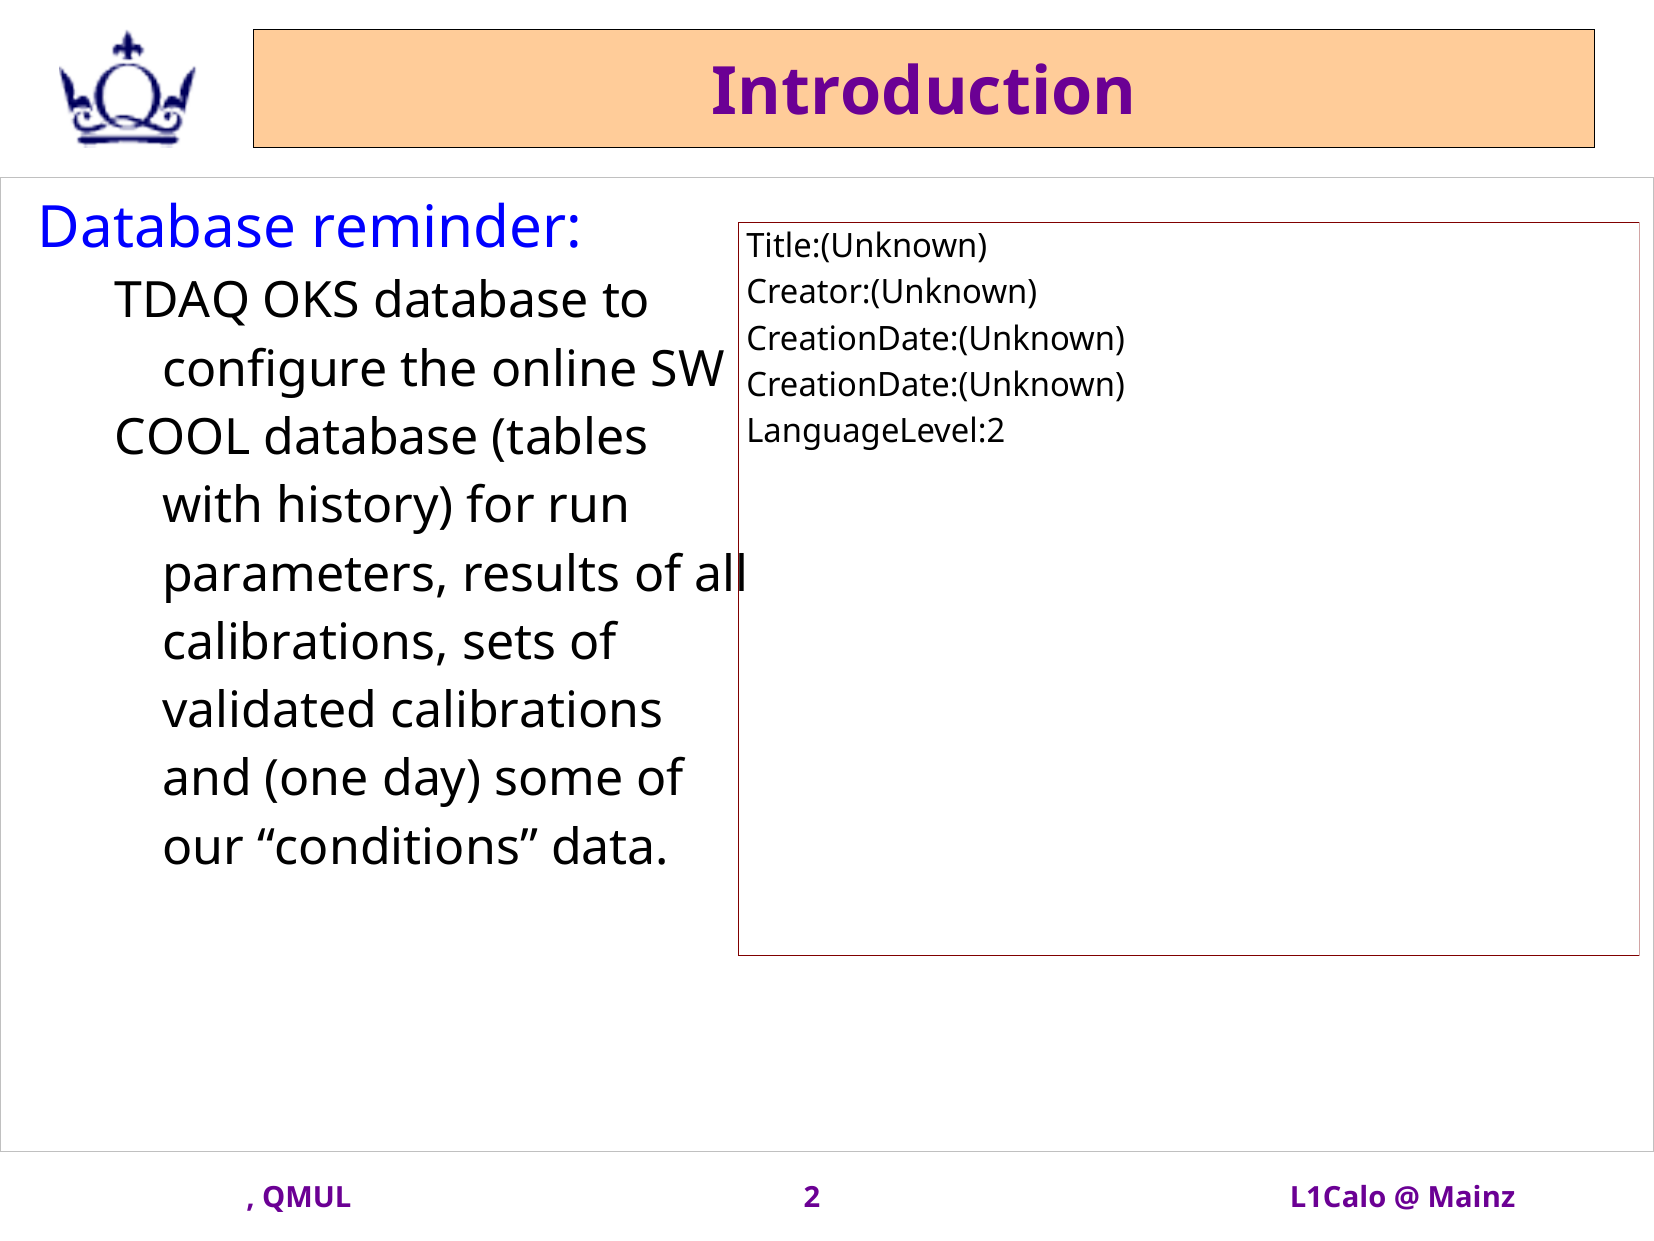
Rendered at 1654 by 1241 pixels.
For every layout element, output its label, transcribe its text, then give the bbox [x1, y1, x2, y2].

picture [59, 29, 200, 148]
title Introduction [253, 29, 1595, 148]
list Database reminder: TDAQ OKS database to configure the online SW COOL database (tables with history) for run parameters, results of all calibrations, sets of validated calibrations and (one day) some of our “conditions” data. [20, 185, 752, 1137]
picture [735, 220, 1640, 956]
